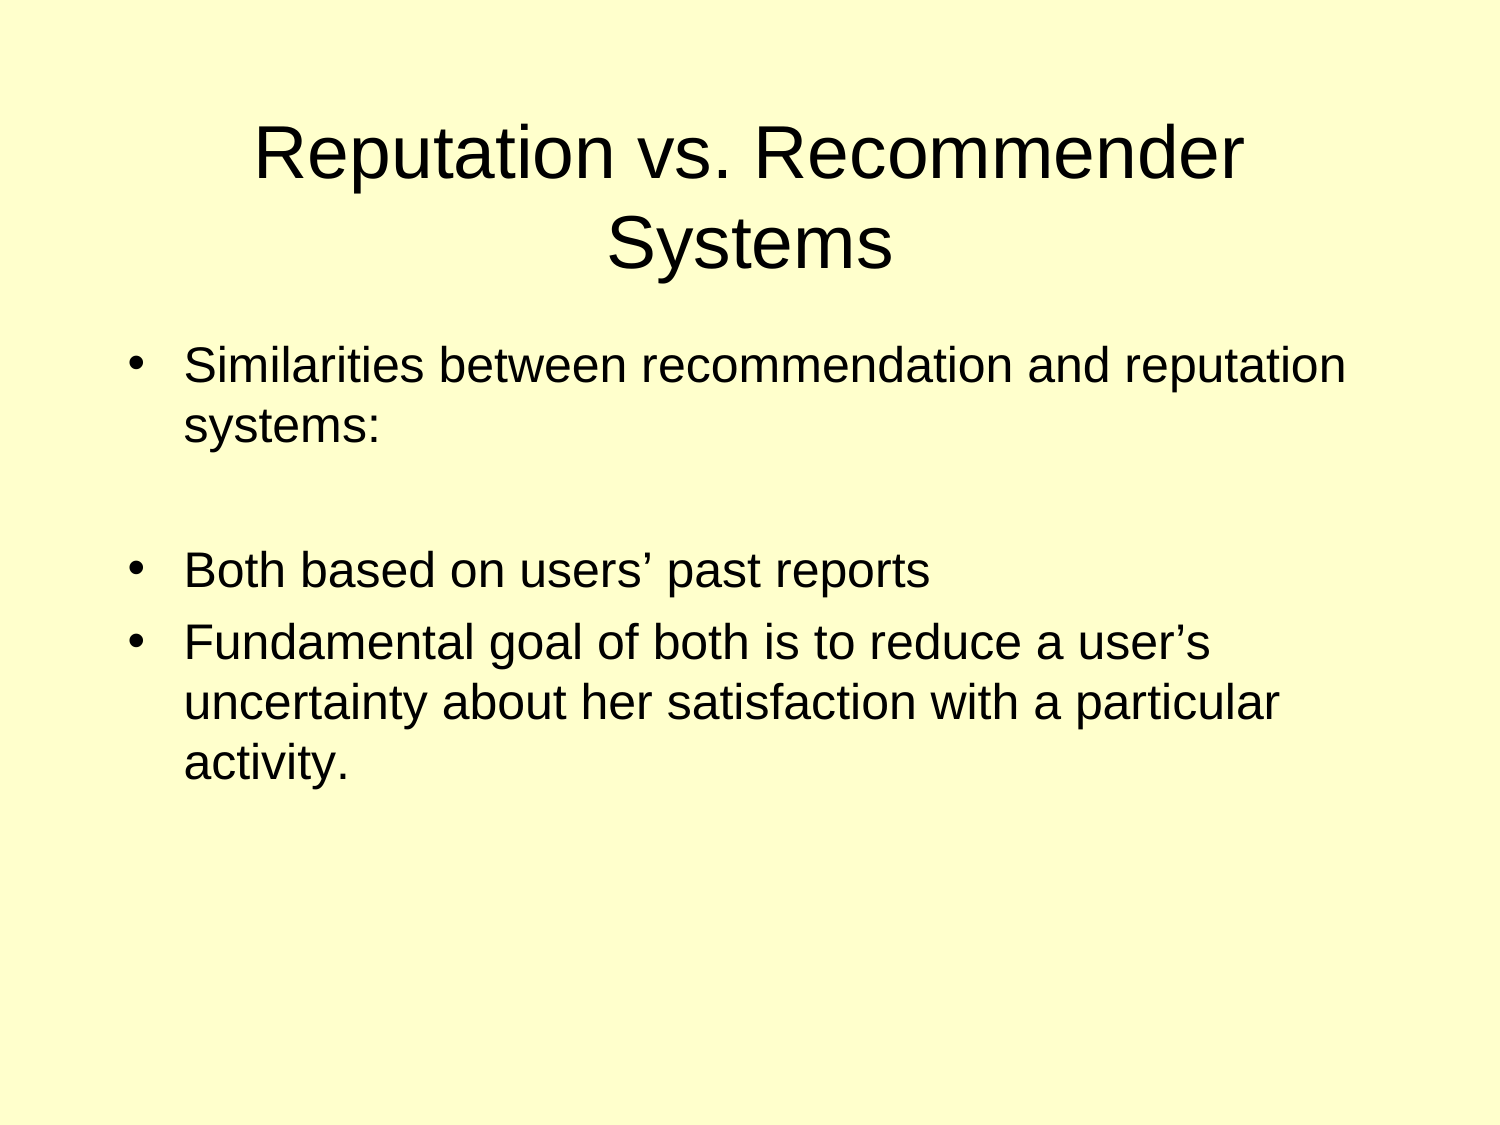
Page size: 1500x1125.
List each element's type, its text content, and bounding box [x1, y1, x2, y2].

list Similarities between recommendation and reputation systems: Both based on users’ past reports Fundamental goal of both is to reduce a user’s uncertainty about her satisfaction with a particular activity. [112, 324, 1388, 1001]
title Reputation vs. Recommender Systems [112, 96, 1388, 292]
